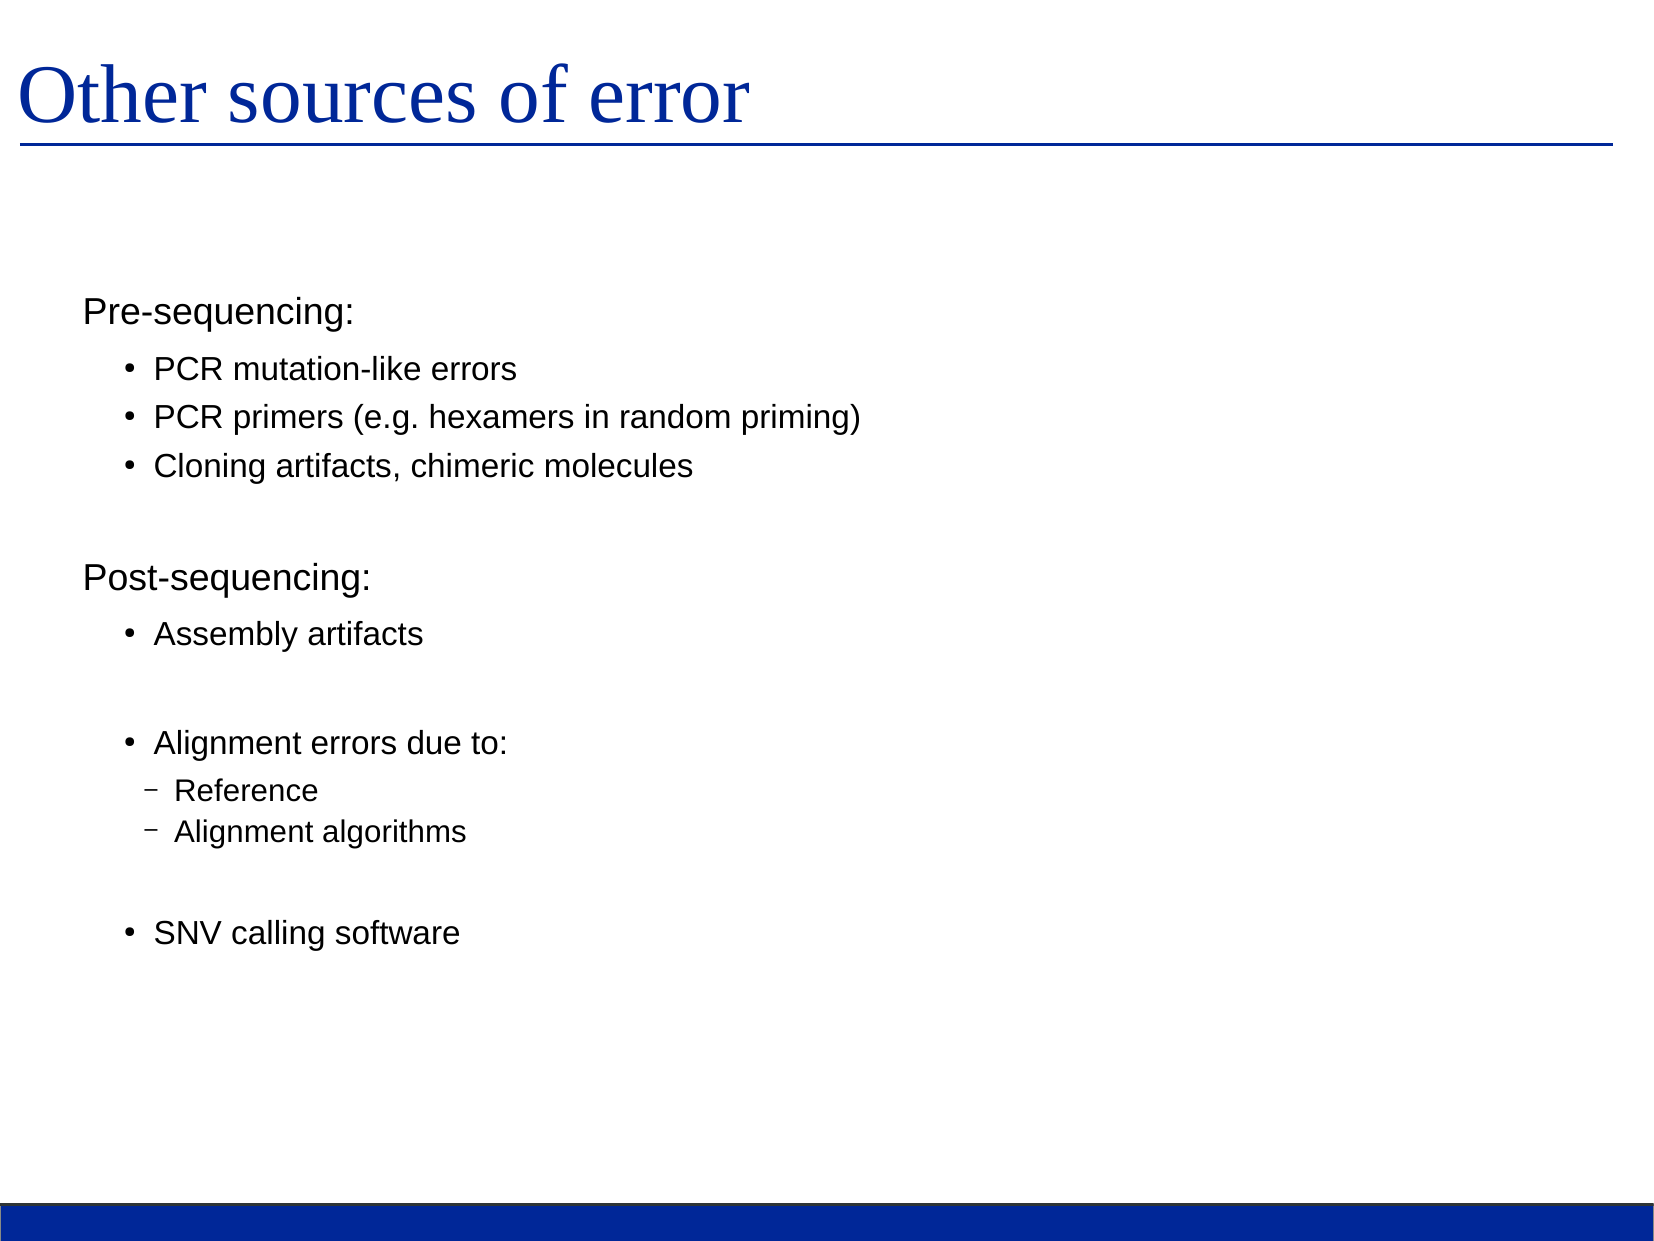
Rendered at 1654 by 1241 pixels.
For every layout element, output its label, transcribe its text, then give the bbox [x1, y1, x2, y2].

title Other sources of error [17, 0, 1589, 198]
list Pre-sequencing: PCR mutation-like errors PCR primers (e.g. hexamers in random priming) Cloning artifacts, chimeric molecules Post-sequencing: Assembly artifacts Alignment errors due to: Reference Alignment algorithms SNV calling software [82, 290, 1571, 1109]
